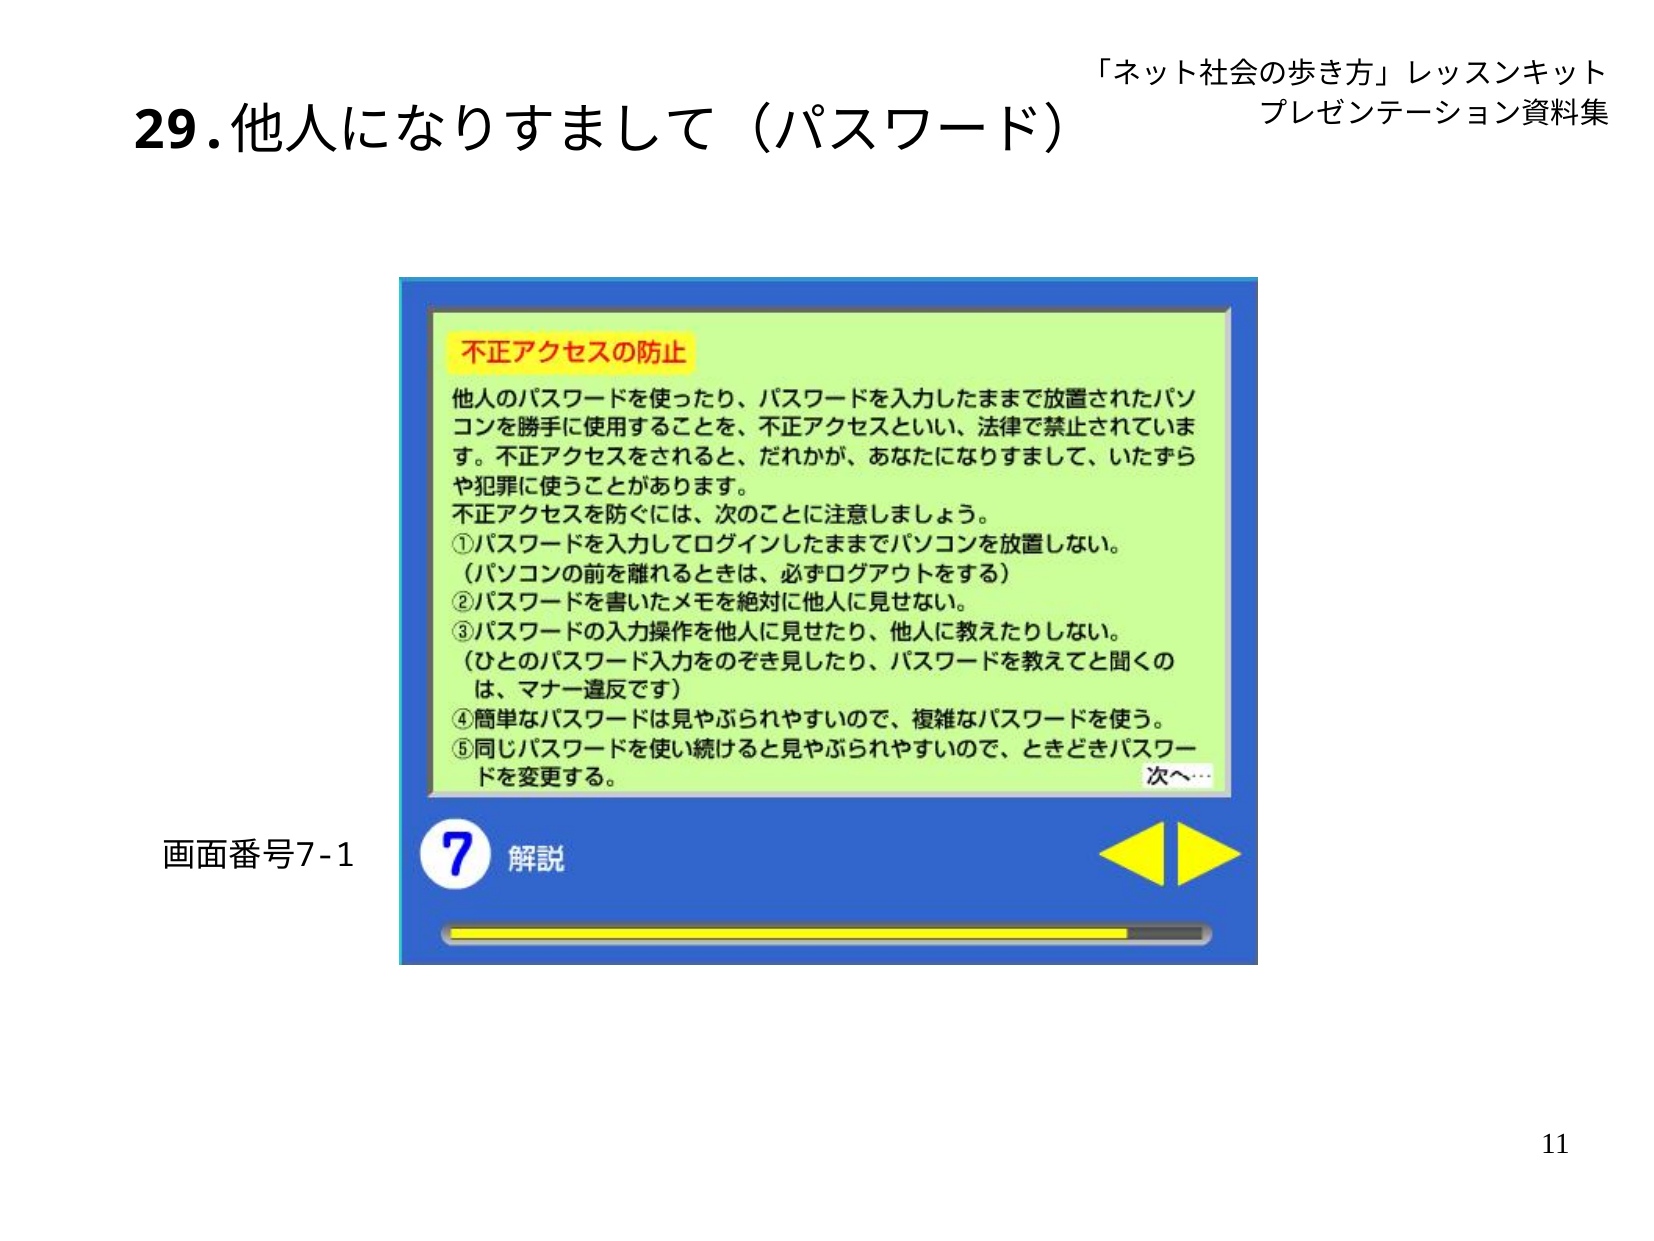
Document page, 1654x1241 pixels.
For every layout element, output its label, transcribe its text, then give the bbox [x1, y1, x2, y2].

text_box 「ネット社会の歩き方」レッスンキット プレゼンテーション資料集 [1062, 44, 1625, 139]
text_box 29.他人になりすまして（パスワード） [118, 88, 1241, 169]
text_box 画面番号7-1 [147, 826, 384, 882]
picture [399, 277, 1258, 965]
